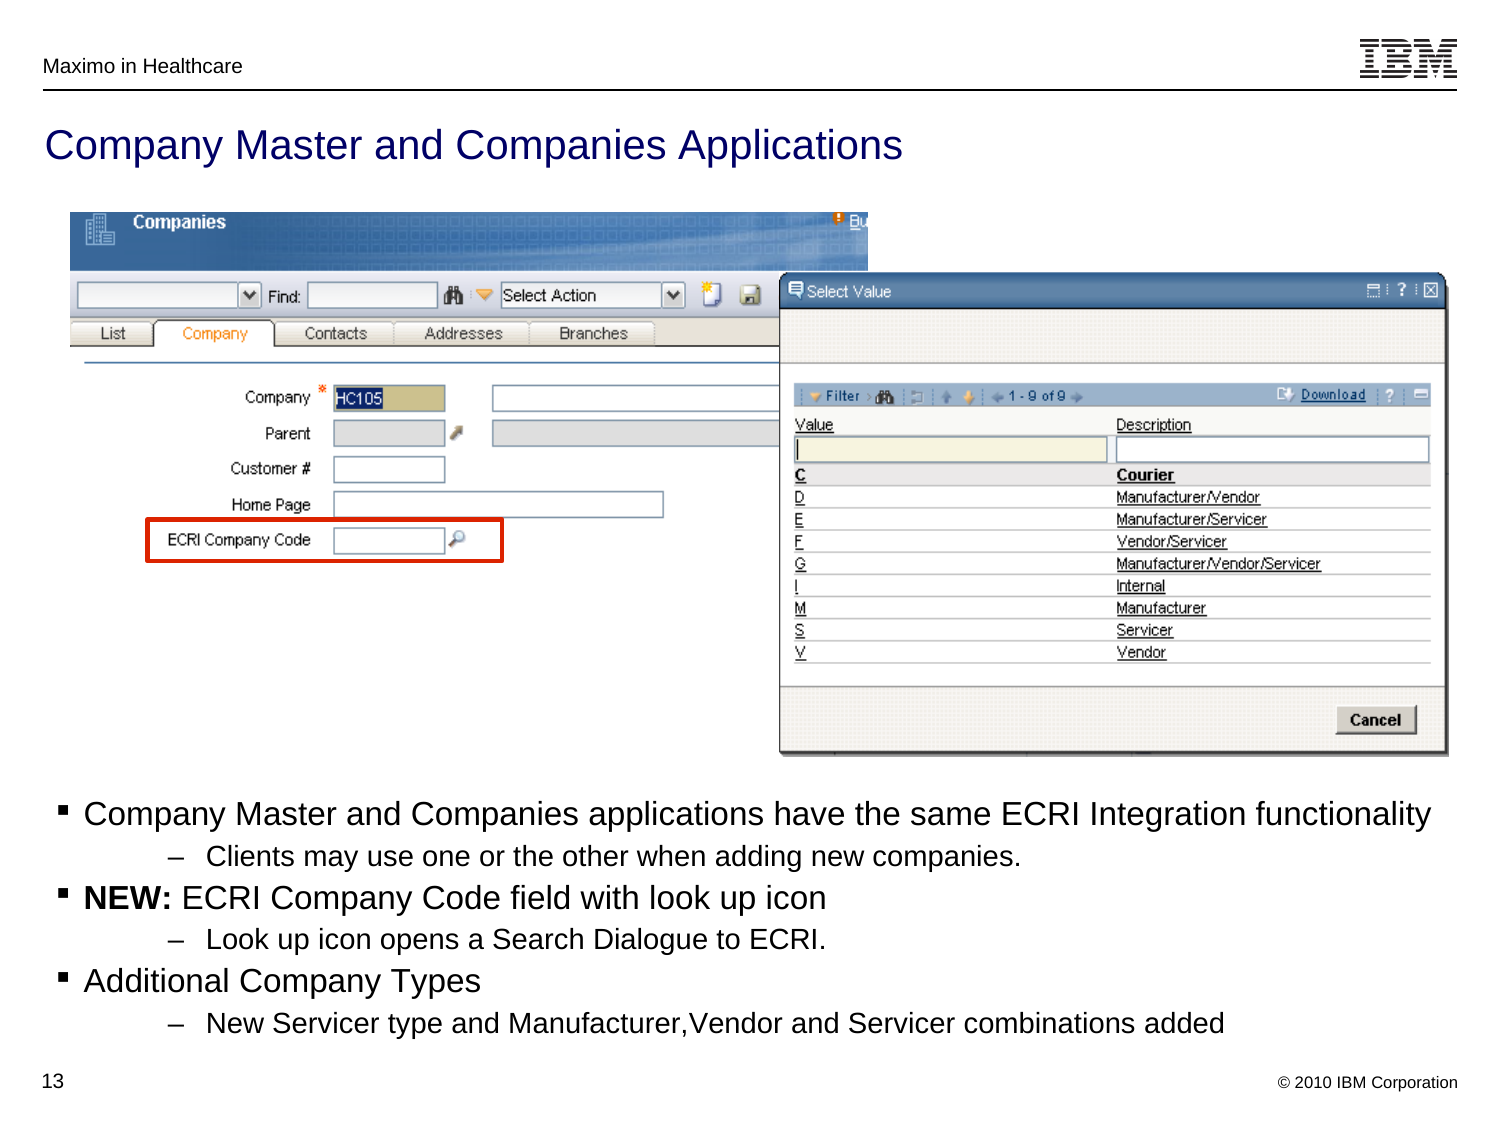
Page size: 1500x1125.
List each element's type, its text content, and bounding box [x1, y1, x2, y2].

title Company Master and Companies Applications [29, 98, 1468, 190]
picture [70, 212, 1449, 757]
list Company Master and Companies applications have the same ECRI Integration functionality Clients may use one or the other when adding new companies. NEW: ECRI Company Code field with look up icon Look up icon opens a Search Dialogue to ECRI. Additional Company Types New Servicer type and Manufacturer,Vendor and Servicer combinations added [55, 797, 1477, 1046]
picture [1360, 39, 1457, 78]
